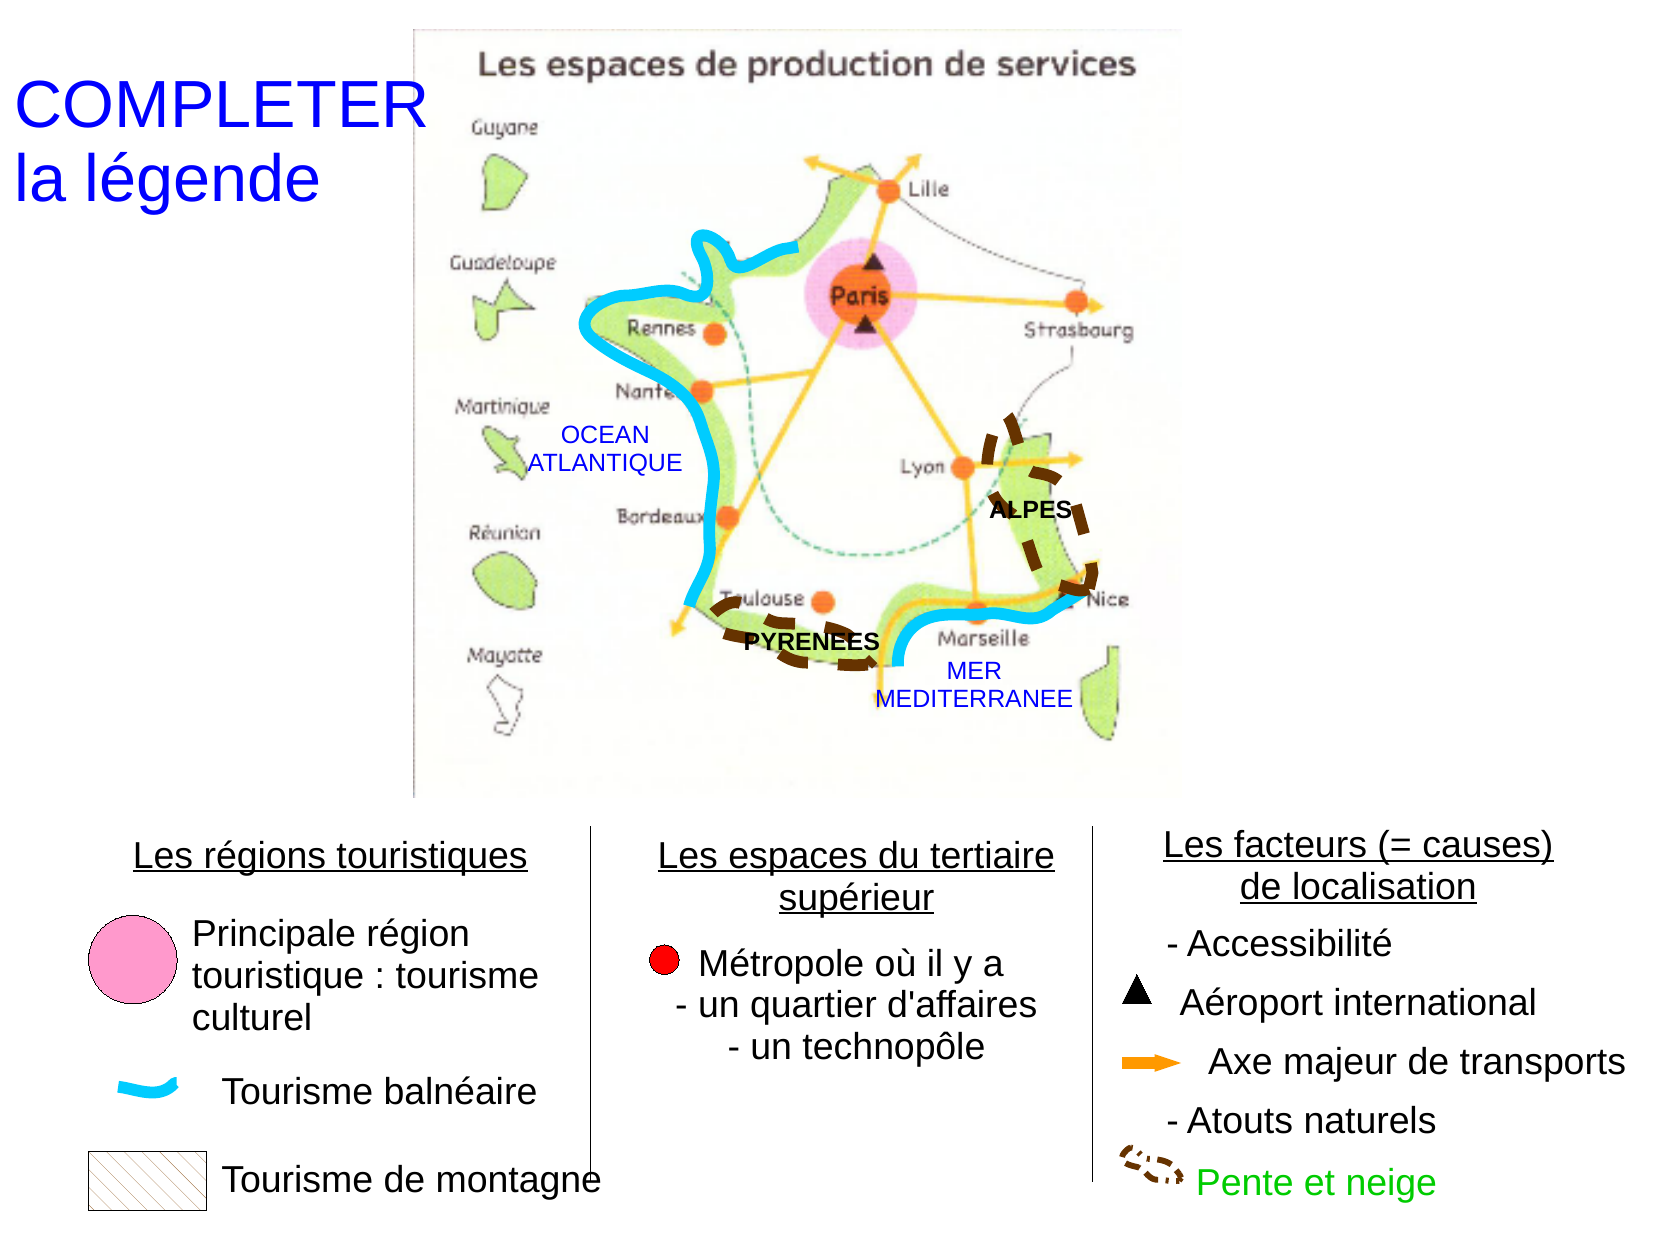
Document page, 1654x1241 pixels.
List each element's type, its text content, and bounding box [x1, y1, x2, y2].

text_box MER MEDITERRANEE [856, 649, 1093, 737]
text_box [88, 915, 177, 1004]
text_box Les régions touristiques [118, 826, 590, 884]
text_box Axe majeur de transports [1181, 1033, 1654, 1091]
text_box - Accessibilité [1151, 915, 1565, 973]
text_box Principale région touristique : tourisme culturel [177, 905, 650, 1046]
text_box PYRENEES [708, 620, 916, 664]
text_box Aéroport international [1122, 974, 1595, 1032]
text_box Métropole où il y a - un quartier d'affaires - un technopôle [620, 934, 1093, 1076]
text_box ALPES [974, 488, 1182, 533]
text_box - Atouts naturels [1151, 1092, 1565, 1150]
text_box Les facteurs (= causes) de localisation [1122, 816, 1595, 916]
text_box Pente et neige [1181, 1153, 1654, 1211]
text_box COMPLETER la légende [0, 59, 473, 224]
text_box OCEAN ATLANTIQUE [501, 413, 709, 485]
picture [413, 29, 1182, 798]
text_box Tourisme balnéaire [206, 1062, 621, 1120]
text_box Tourisme de montagne [207, 1151, 621, 1209]
text_box Les espaces du tertiaire supérieur [620, 826, 1092, 926]
text_box [88, 1151, 207, 1211]
